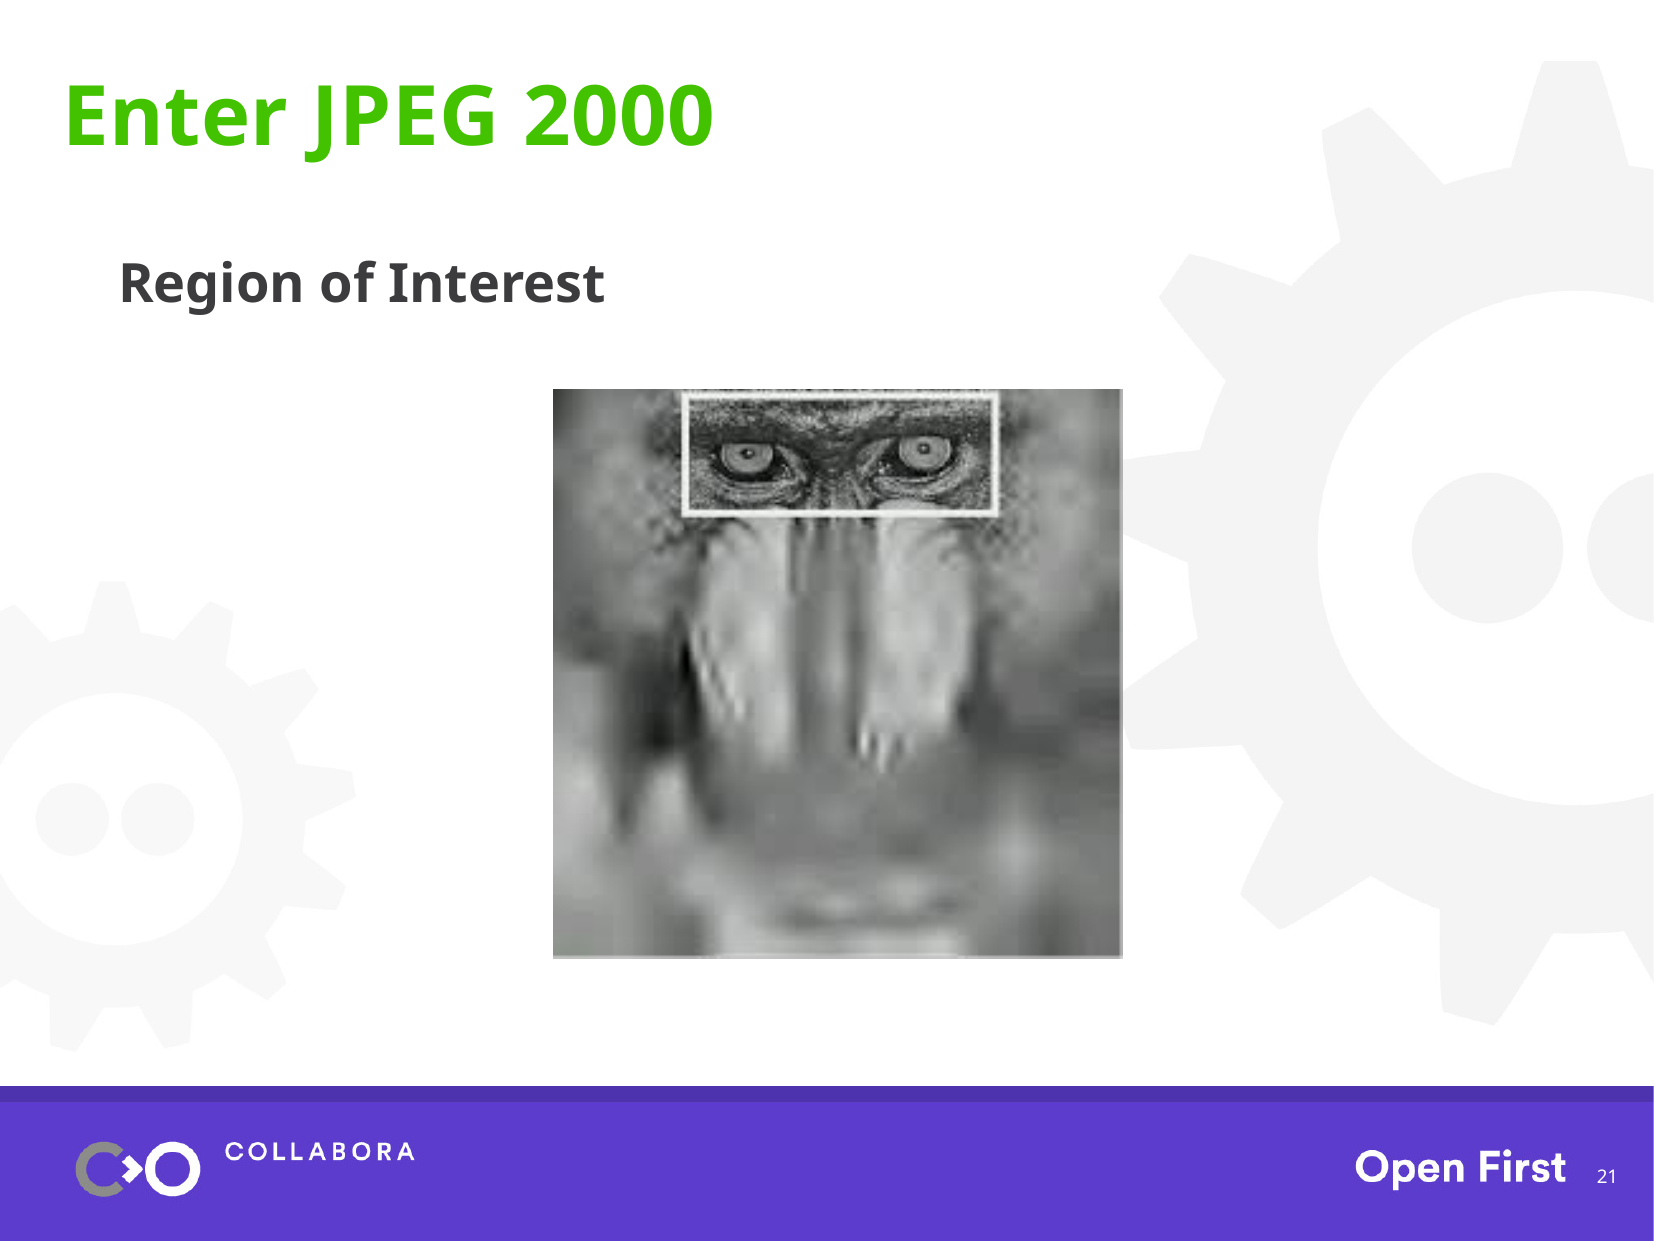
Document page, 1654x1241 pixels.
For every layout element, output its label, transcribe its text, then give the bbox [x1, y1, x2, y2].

list Region of Interest [47, 248, 1619, 1016]
picture [0, 0, 1654, 1241]
title Enter JPEG 2000 [62, 62, 1638, 138]
